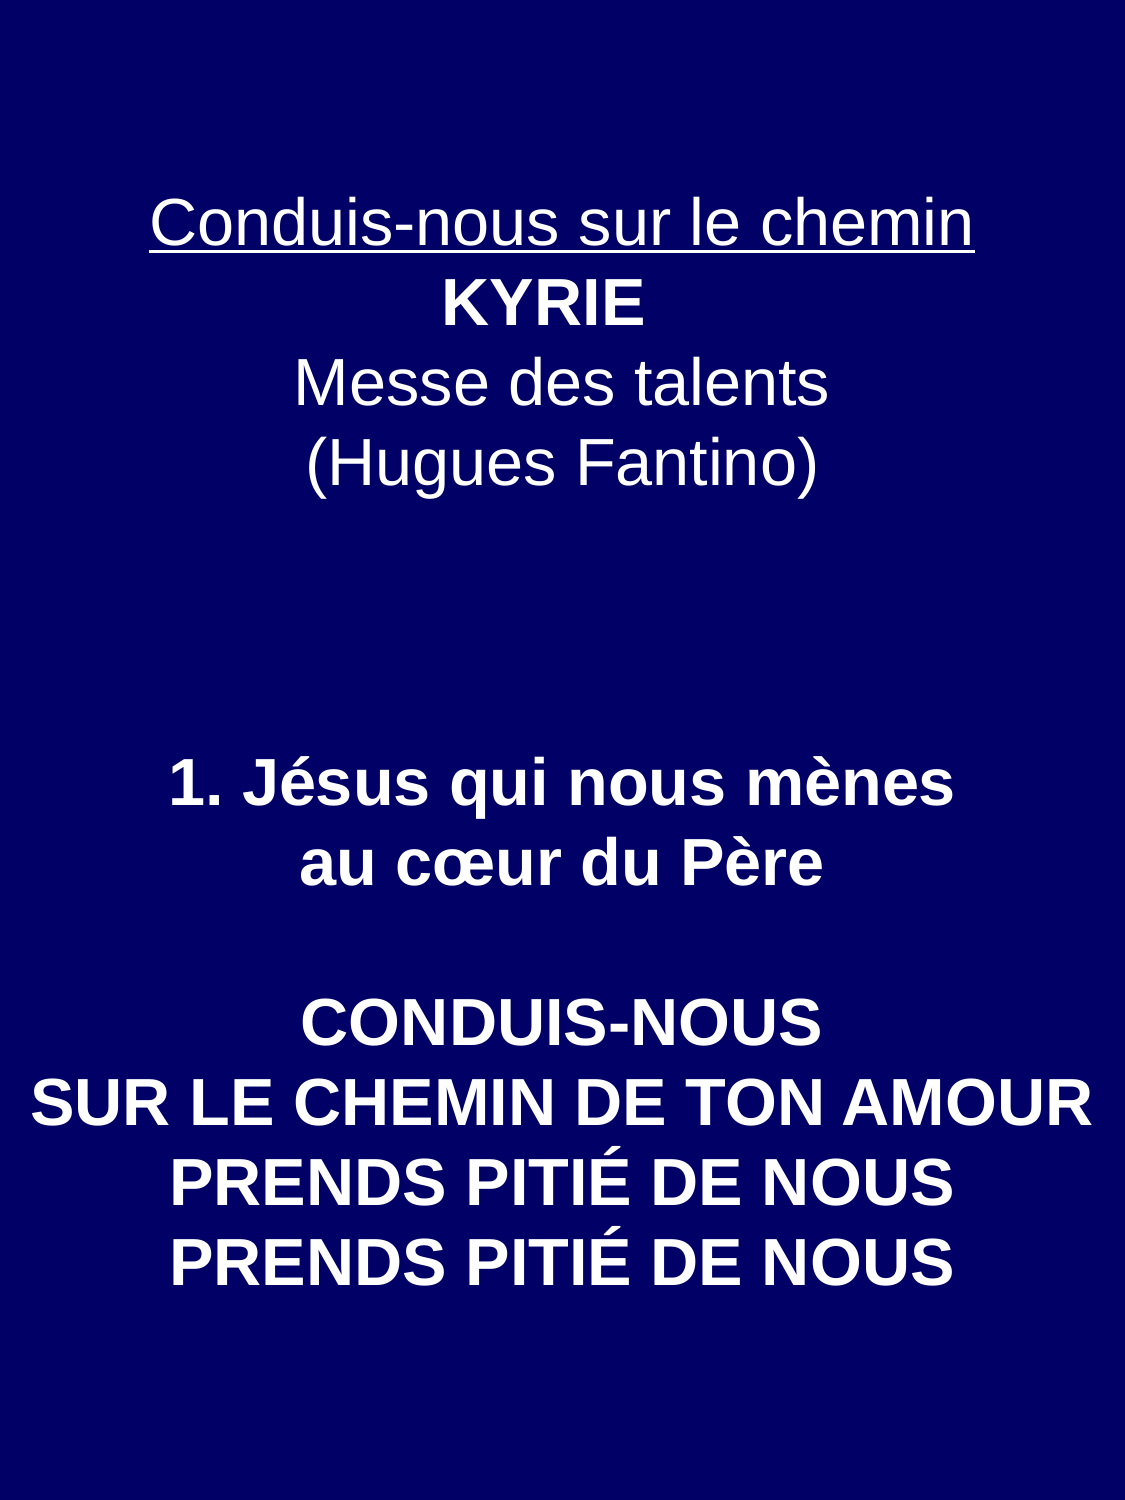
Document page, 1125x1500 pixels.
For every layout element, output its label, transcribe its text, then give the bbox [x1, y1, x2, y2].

text_box Conduis-nous sur le chemin KYRIE Messe des talents (Hugues Fantino) 1. Jésus qui nous mènes au cœur du Père CONDUIS-NOUS SUR LE CHEMIN DE TON AMOUR PRENDS PITIÉ DE NOUS PRENDS PITIÉ DE NOUS [0, 159, 1125, 1354]
